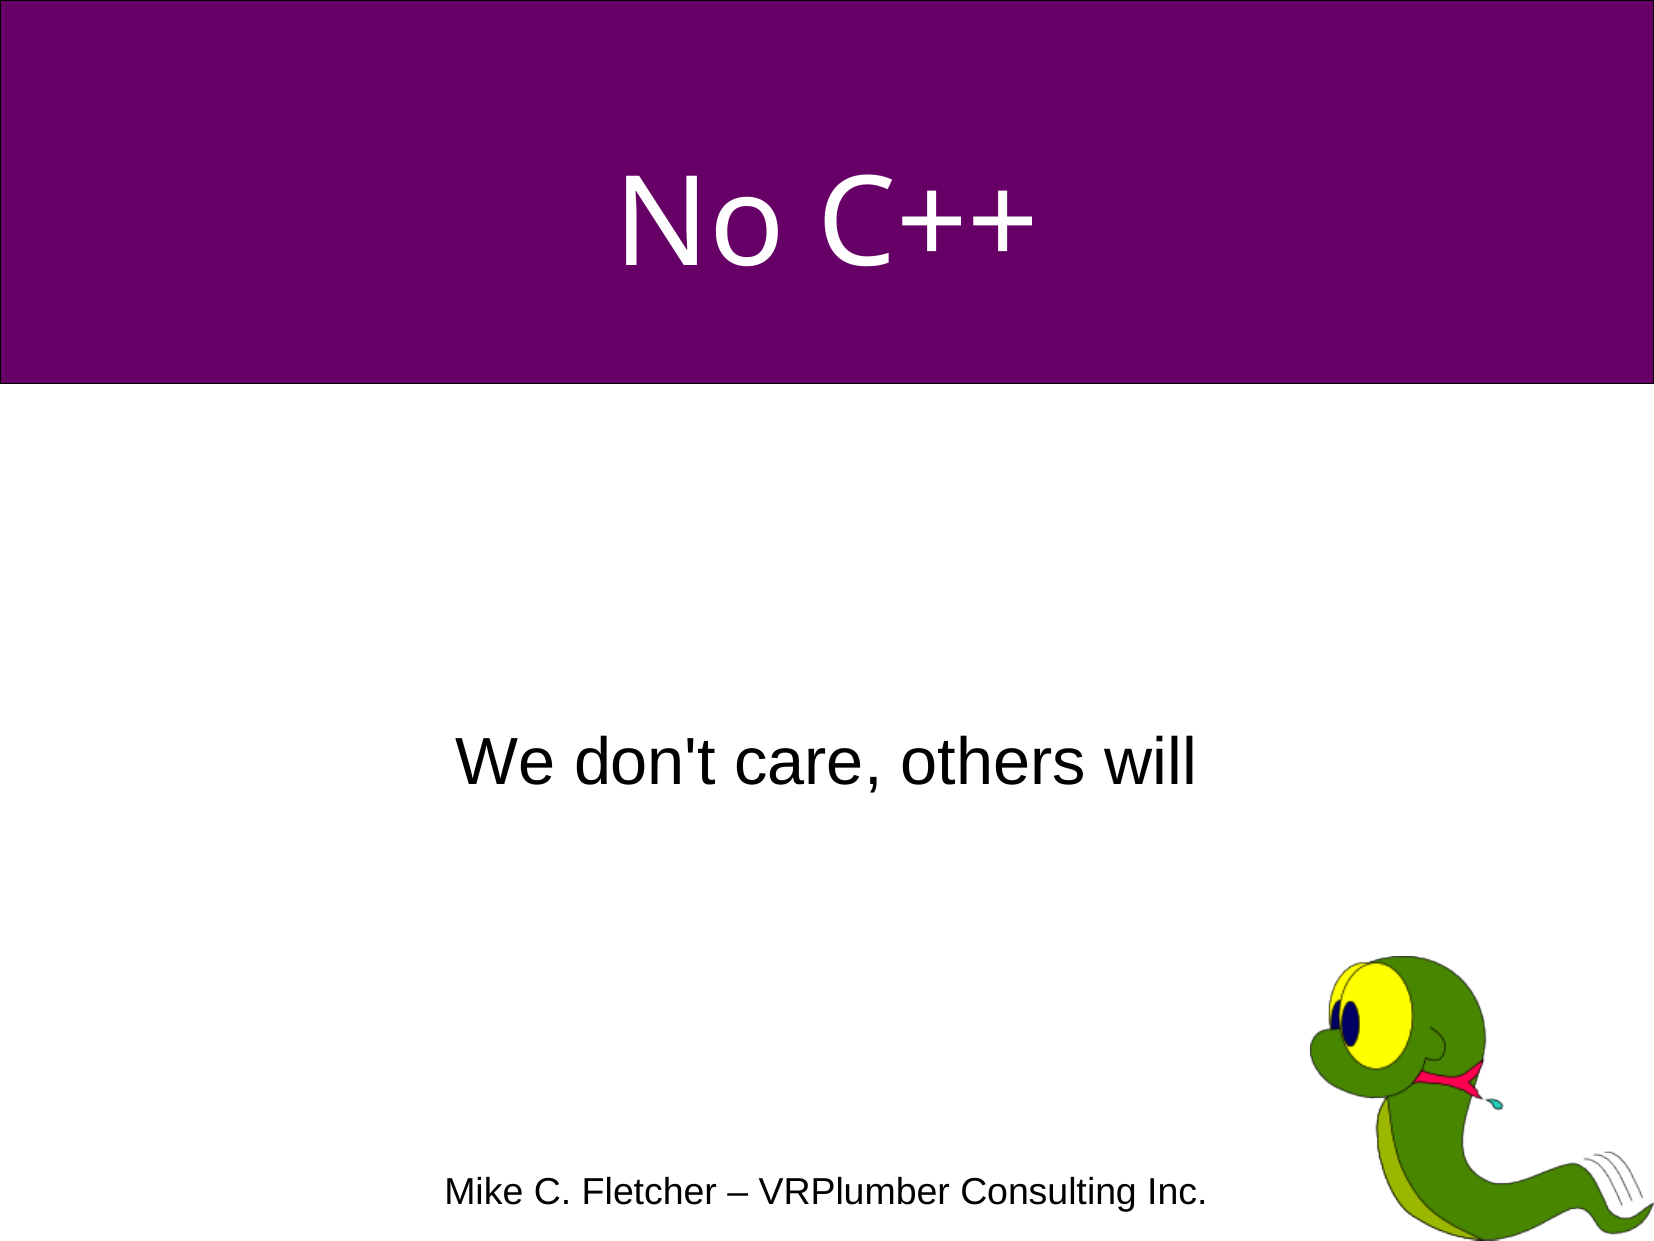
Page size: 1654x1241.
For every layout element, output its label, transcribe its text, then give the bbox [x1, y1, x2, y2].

picture [1310, 956, 1654, 1241]
title No C++ [82, 56, 1571, 377]
subtitle We don't care, others will [82, 420, 1571, 1102]
